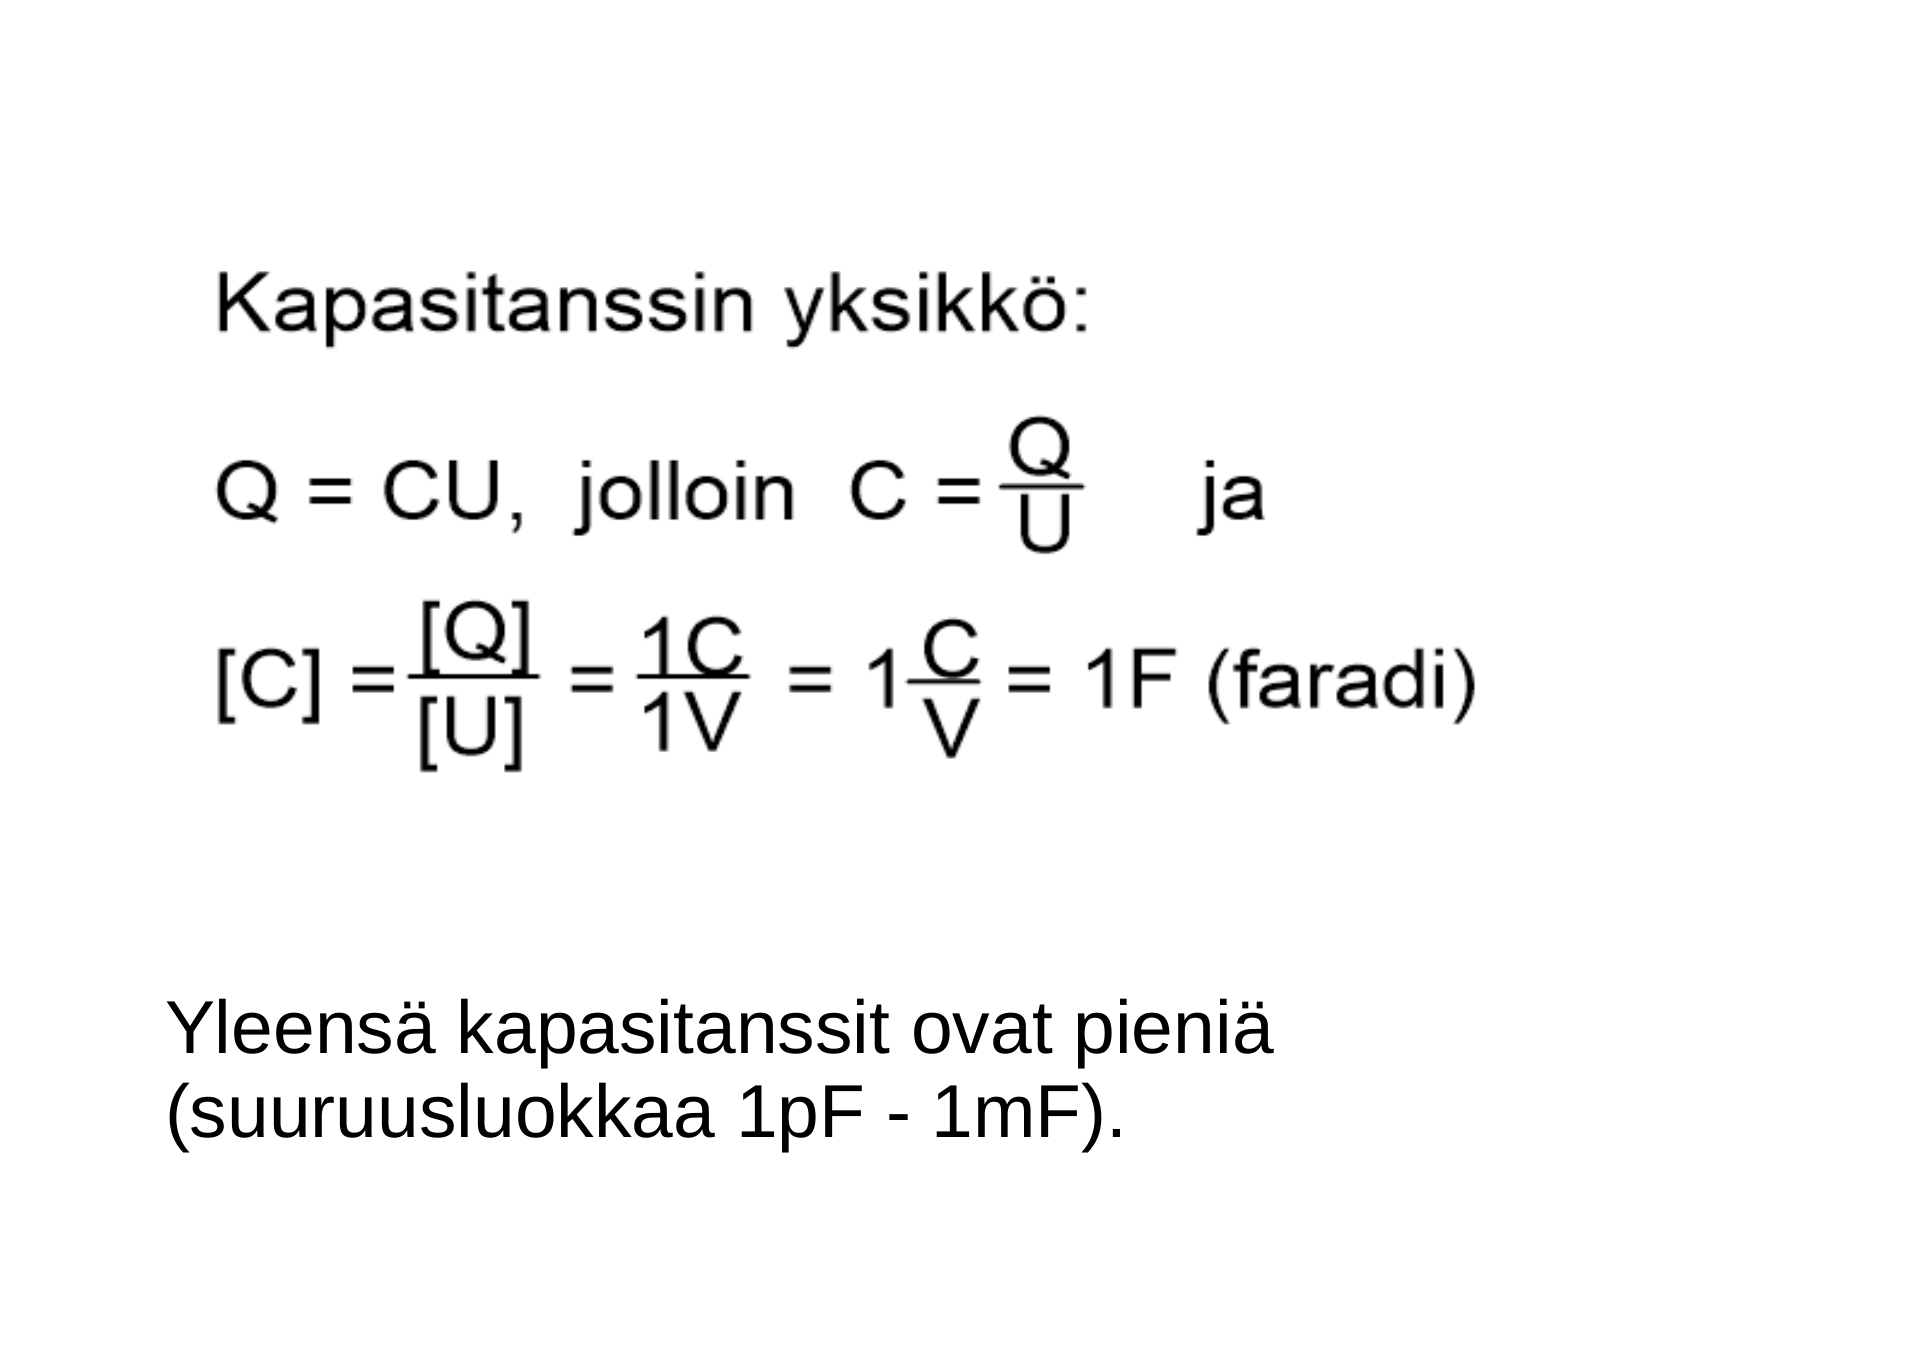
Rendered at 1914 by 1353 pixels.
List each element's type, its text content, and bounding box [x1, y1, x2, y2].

text_box Yleensä kapasitanssit ovat pieniä (suuruusluokkaa 1pF - 1mF). [150, 979, 1590, 1185]
picture [146, 154, 1627, 909]
